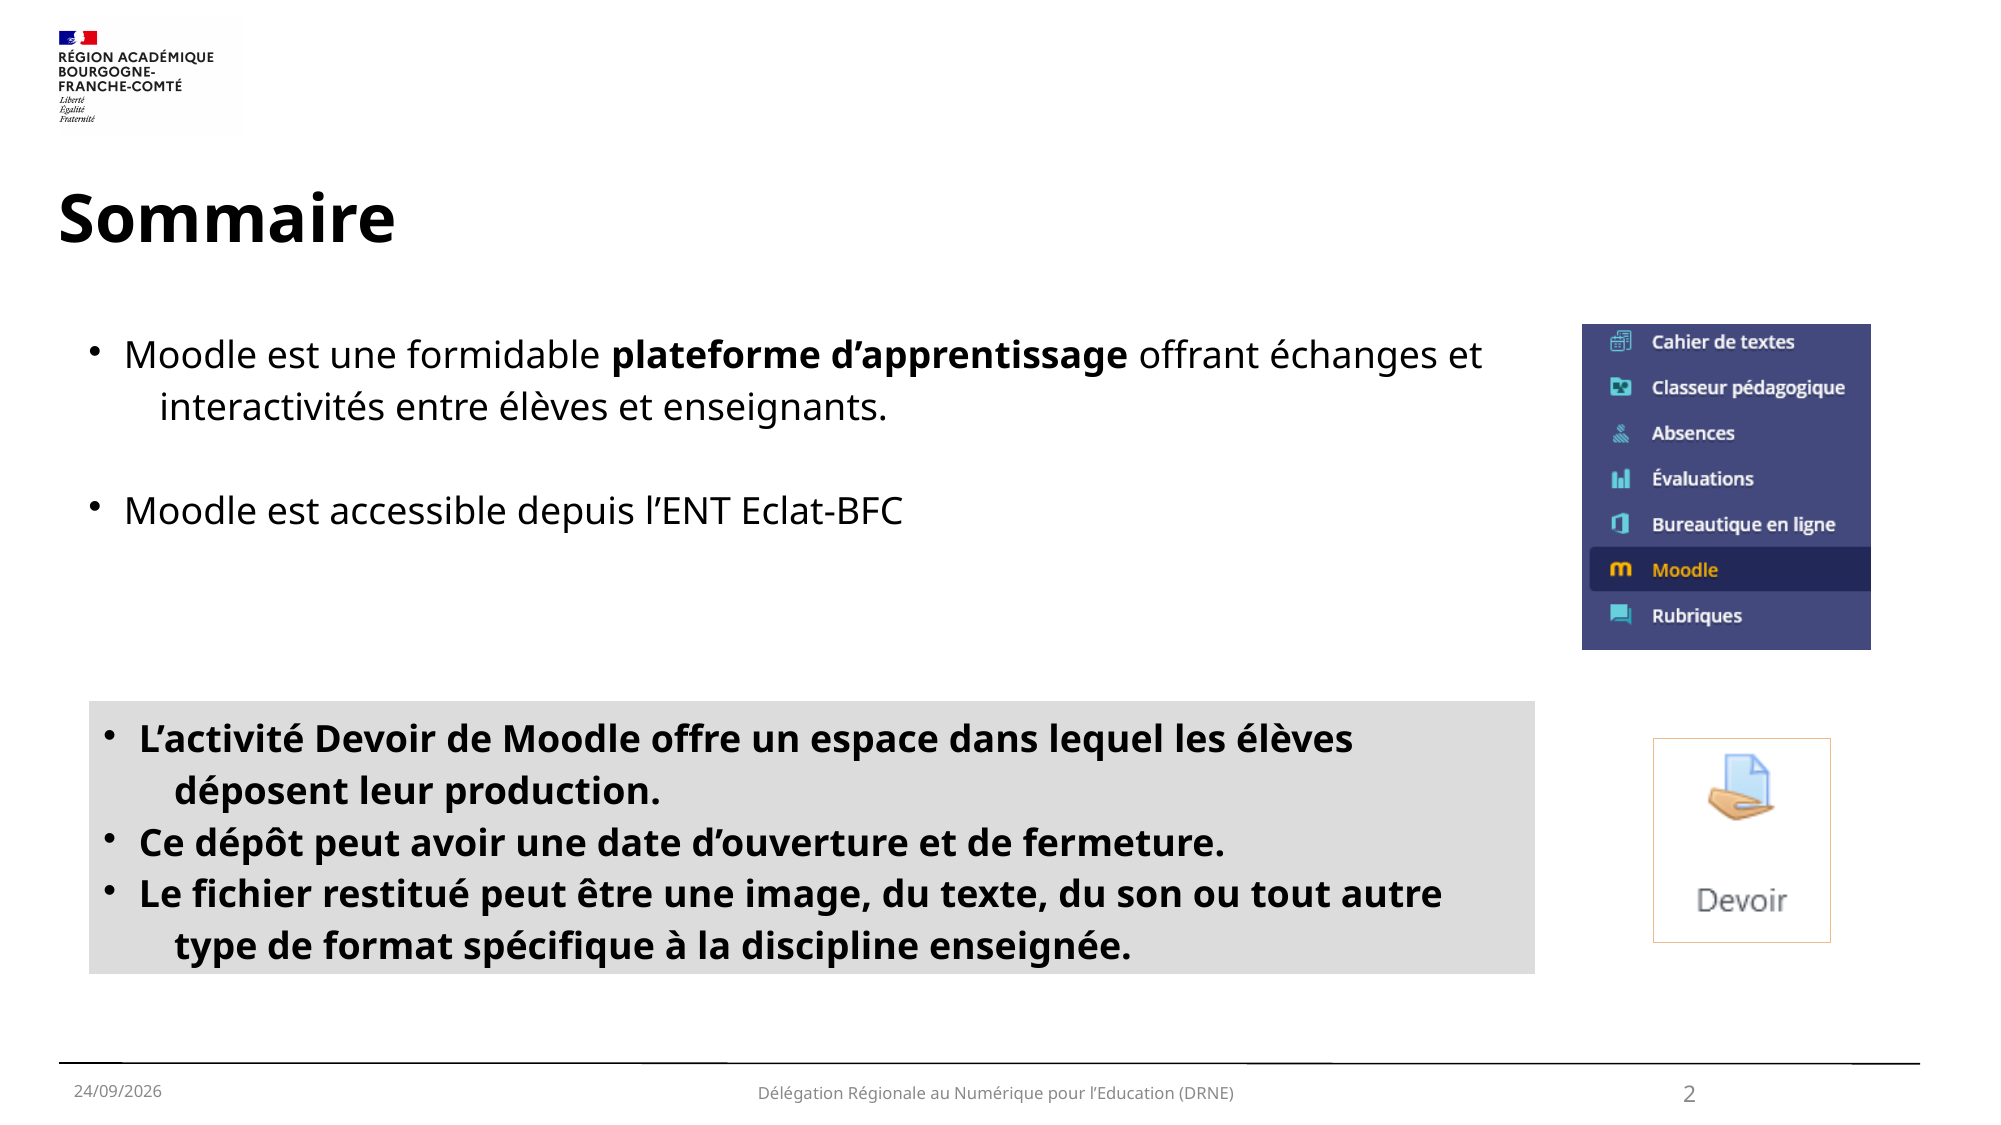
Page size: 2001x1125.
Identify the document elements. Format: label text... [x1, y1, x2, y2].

picture [1653, 738, 1831, 943]
picture [1582, 324, 1871, 650]
text_box Délégation Régionale au Numérique pour l’Education (DRNE) [546, 1063, 1432, 1122]
text_box Moodle est une formidable plateforme d’apprentissage offrant échanges et interactivités entre élèves et enseignants. Moodle est accessible depuis l’ENT Eclat-BFC [89, 325, 1535, 532]
title Sommaire [59, 147, 1919, 295]
text_box 2 [1683, 1066, 1919, 1125]
text_box 29/10/2024 [59, 1062, 295, 1122]
text_box L’activité Devoir de Moodle offre un espace dans lequel les élèves déposent leur production. Ce dépôt peut avoir une date d’ouverture et de fermeture. Le fichier restitué peut être une image, du texte, du son ou tout autre type de format spécifique à la discipline enseignée. [89, 701, 1535, 974]
